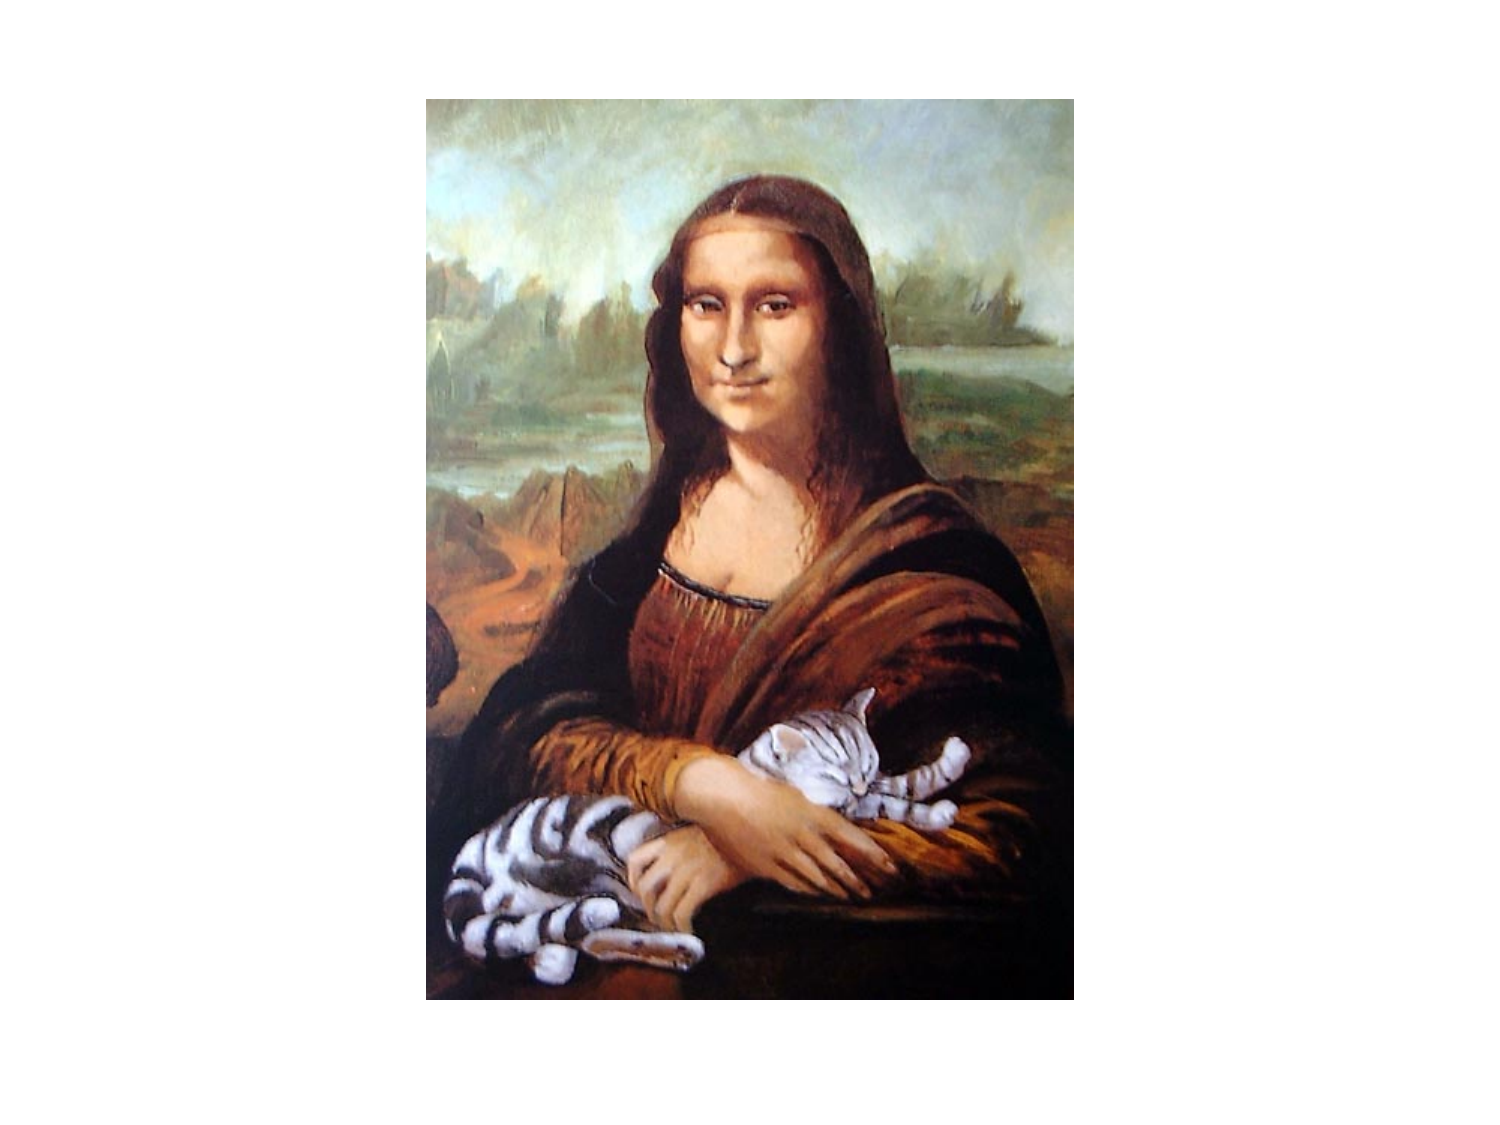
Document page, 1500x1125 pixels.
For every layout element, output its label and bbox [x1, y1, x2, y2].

picture [426, 99, 1074, 1000]
